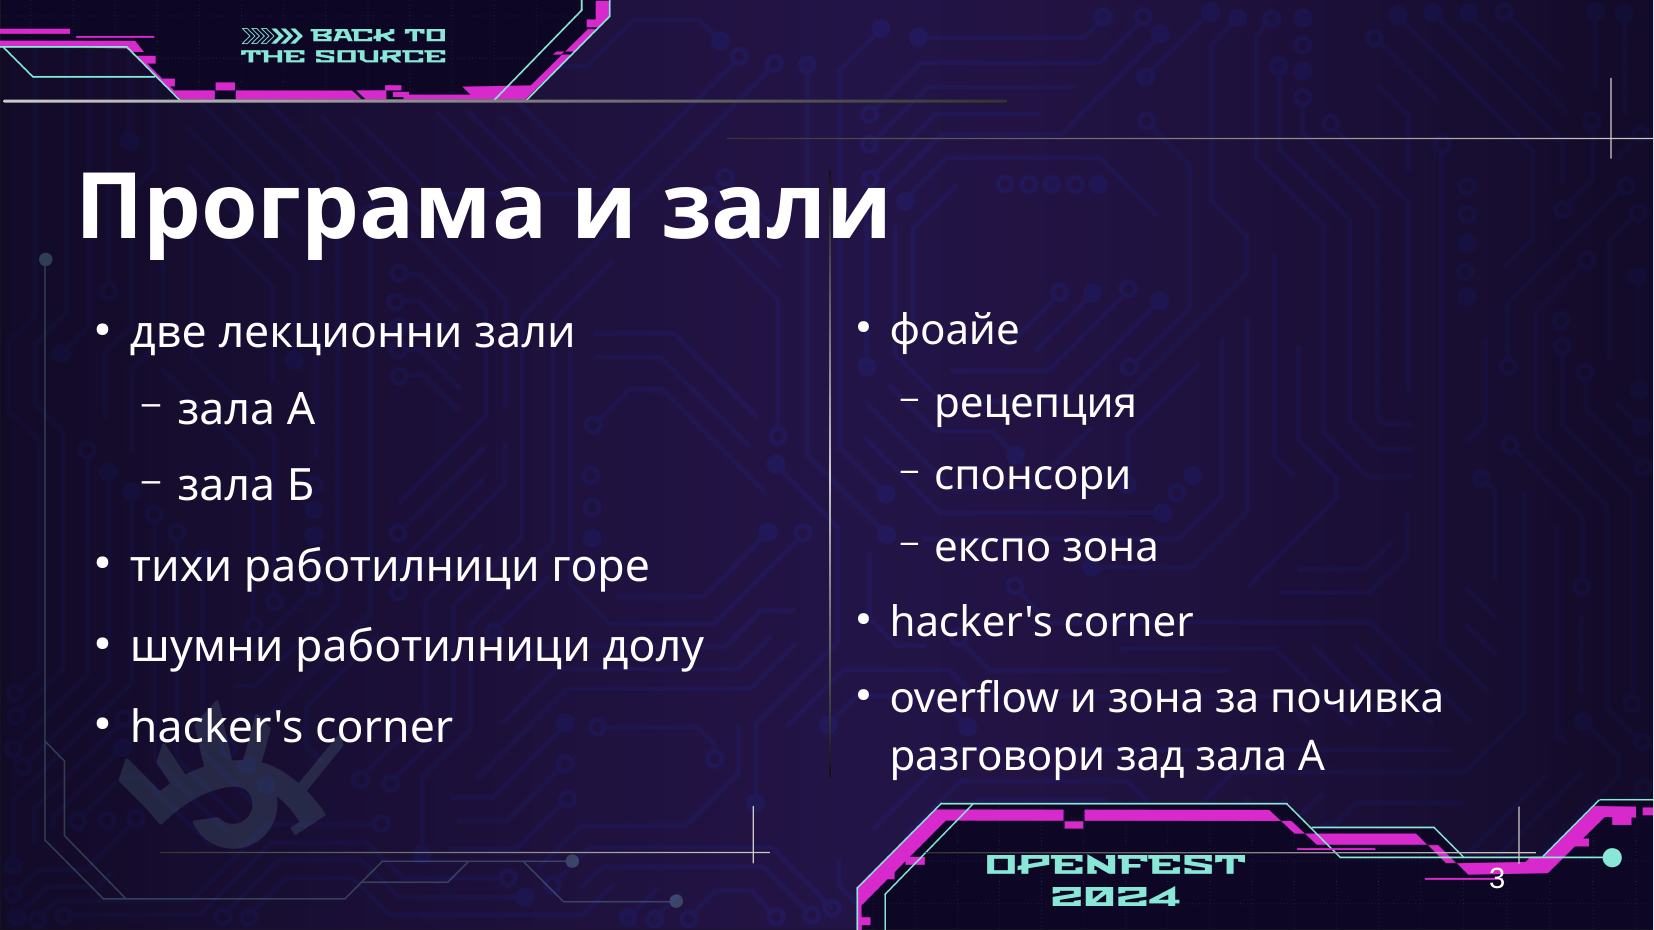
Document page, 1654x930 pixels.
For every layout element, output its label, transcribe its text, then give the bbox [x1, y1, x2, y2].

list фоайе рецепция спонсори експо зона hacker's corner overflow и зона за почивка разговори зад зала А [844, 300, 1613, 788]
title Програма и зали [75, 138, 1640, 268]
picture [0, 0, 1654, 930]
list две лекционни зали зала А зала Б тихи работилници горе шумни работилници долу hacker's corner [82, 300, 788, 758]
